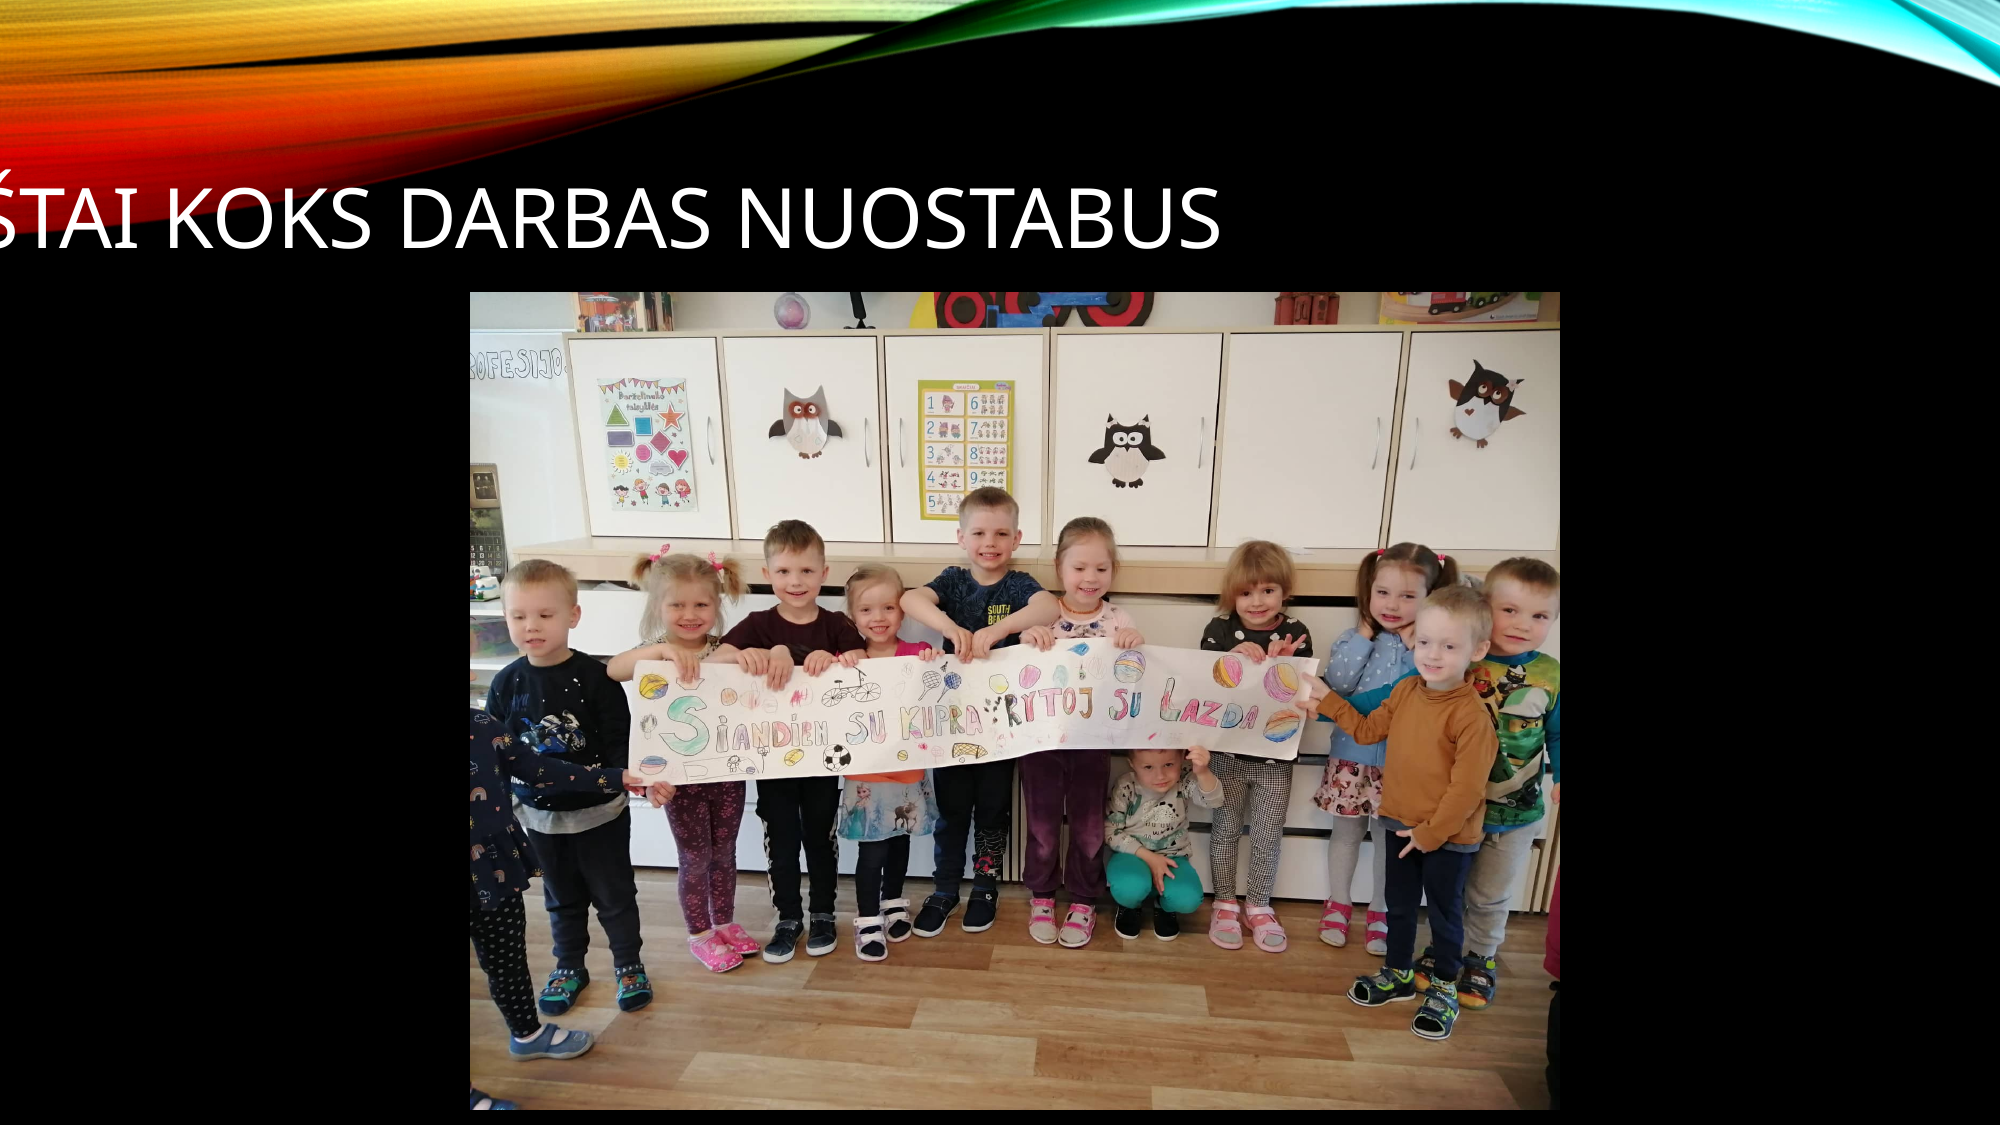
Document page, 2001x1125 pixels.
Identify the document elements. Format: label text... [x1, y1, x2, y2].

title Štai koks darbas nuostabus [0, 115, 1679, 328]
picture [470, 292, 1560, 1110]
